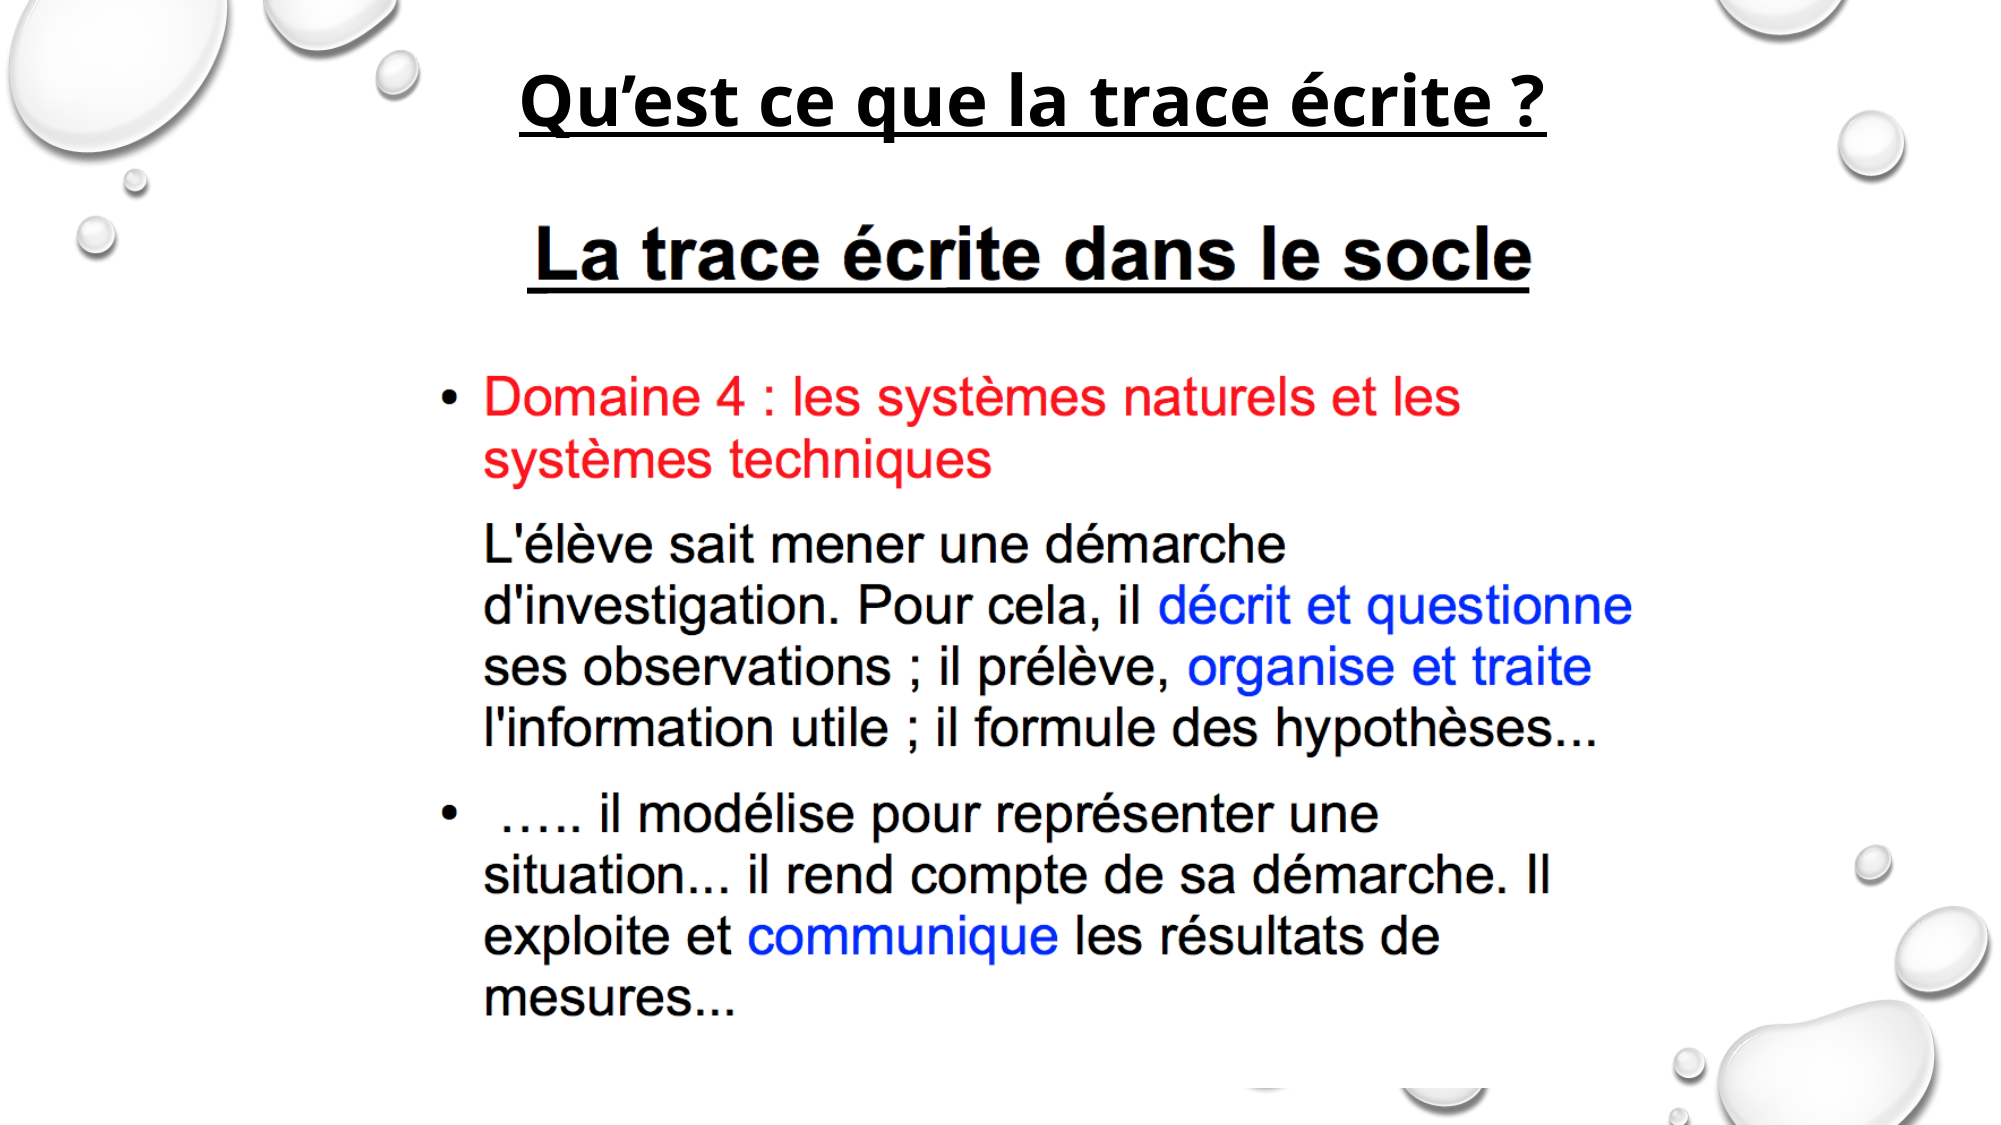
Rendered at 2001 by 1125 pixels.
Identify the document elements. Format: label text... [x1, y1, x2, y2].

text_box Qu’est ce que la trace écrite ? [254, 10, 1811, 148]
picture [0, 0, 2000, 1125]
